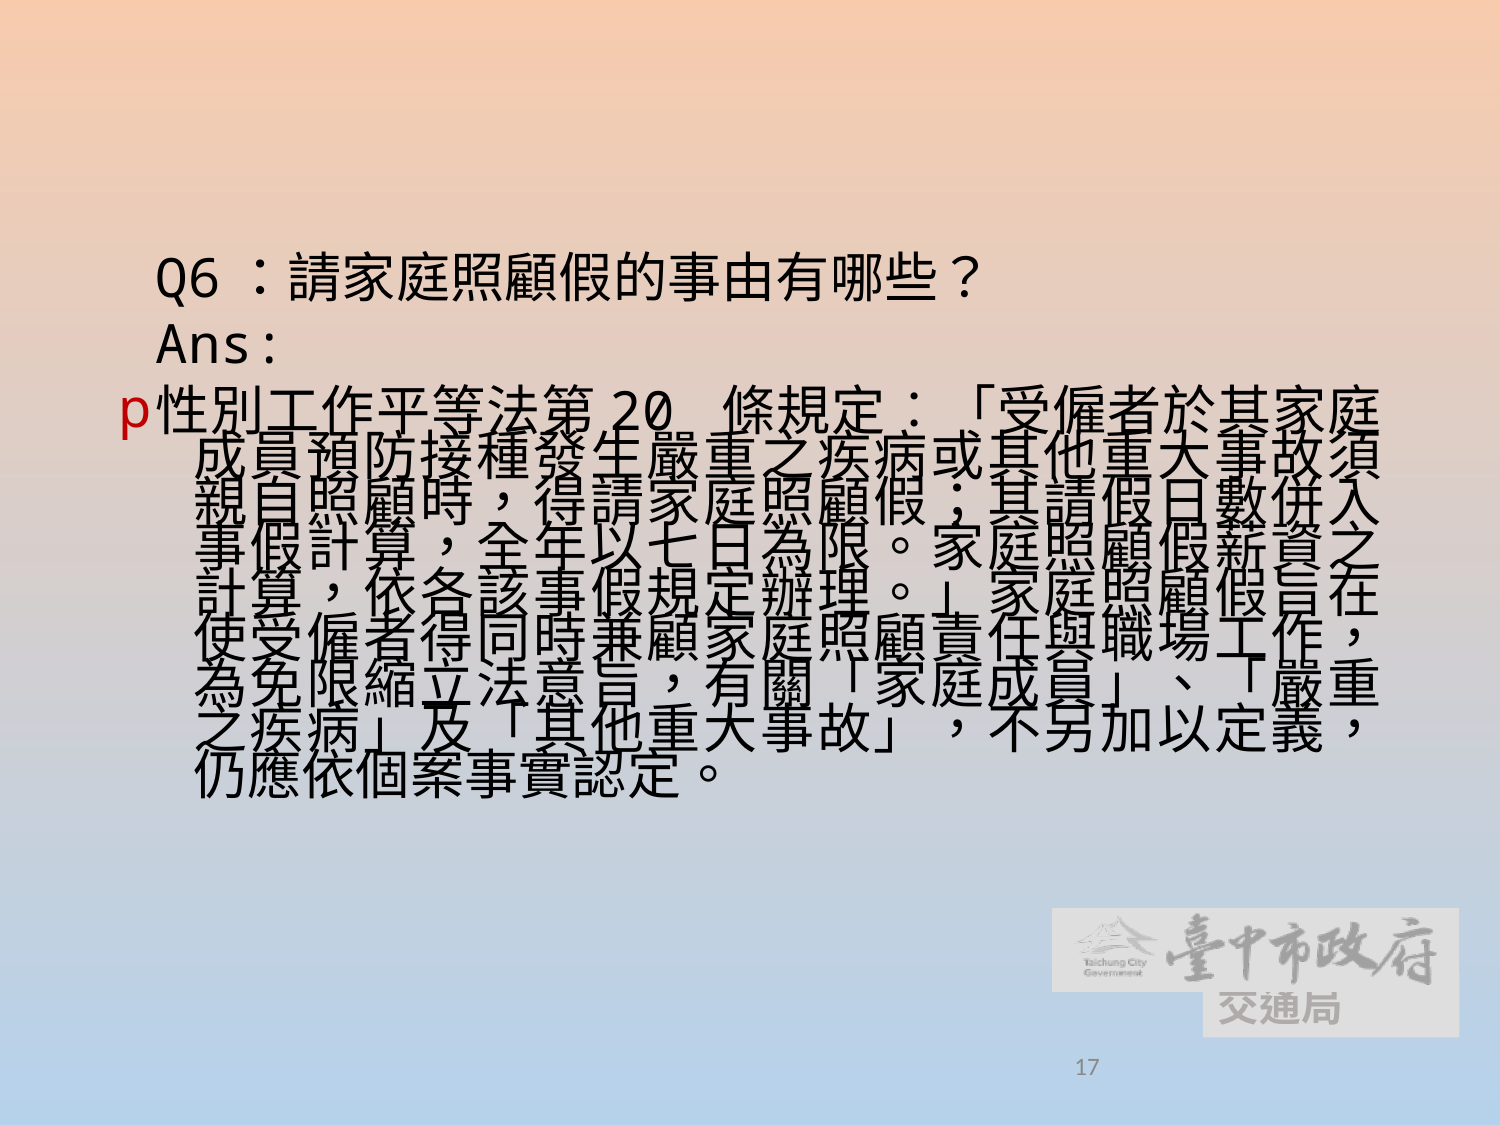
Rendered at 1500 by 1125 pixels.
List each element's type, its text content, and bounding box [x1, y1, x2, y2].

text_box 17 [1059, 1042, 1397, 1087]
list Q6：請家庭照顧假的事由有哪些？ Ans: 性別工作平等法第20 條規定︰「受僱者於其家庭成員預防接種發生嚴重之疾病或其他重大事故須親自照顧時，得請家庭照顧假；其請假日數併入事假計算，全年以七日為限。家庭照顧假薪資之計算，依各該事假規定辦理。」家庭照顧假旨在使受僱者得同時兼顧家庭照顧責任與職場工作，為免限縮立法意旨，有關「家庭成員」、「嚴重之疾病」及「其他重大事故」，不另加以定義，仍應依個案事實認定。 [103, 253, 1397, 826]
